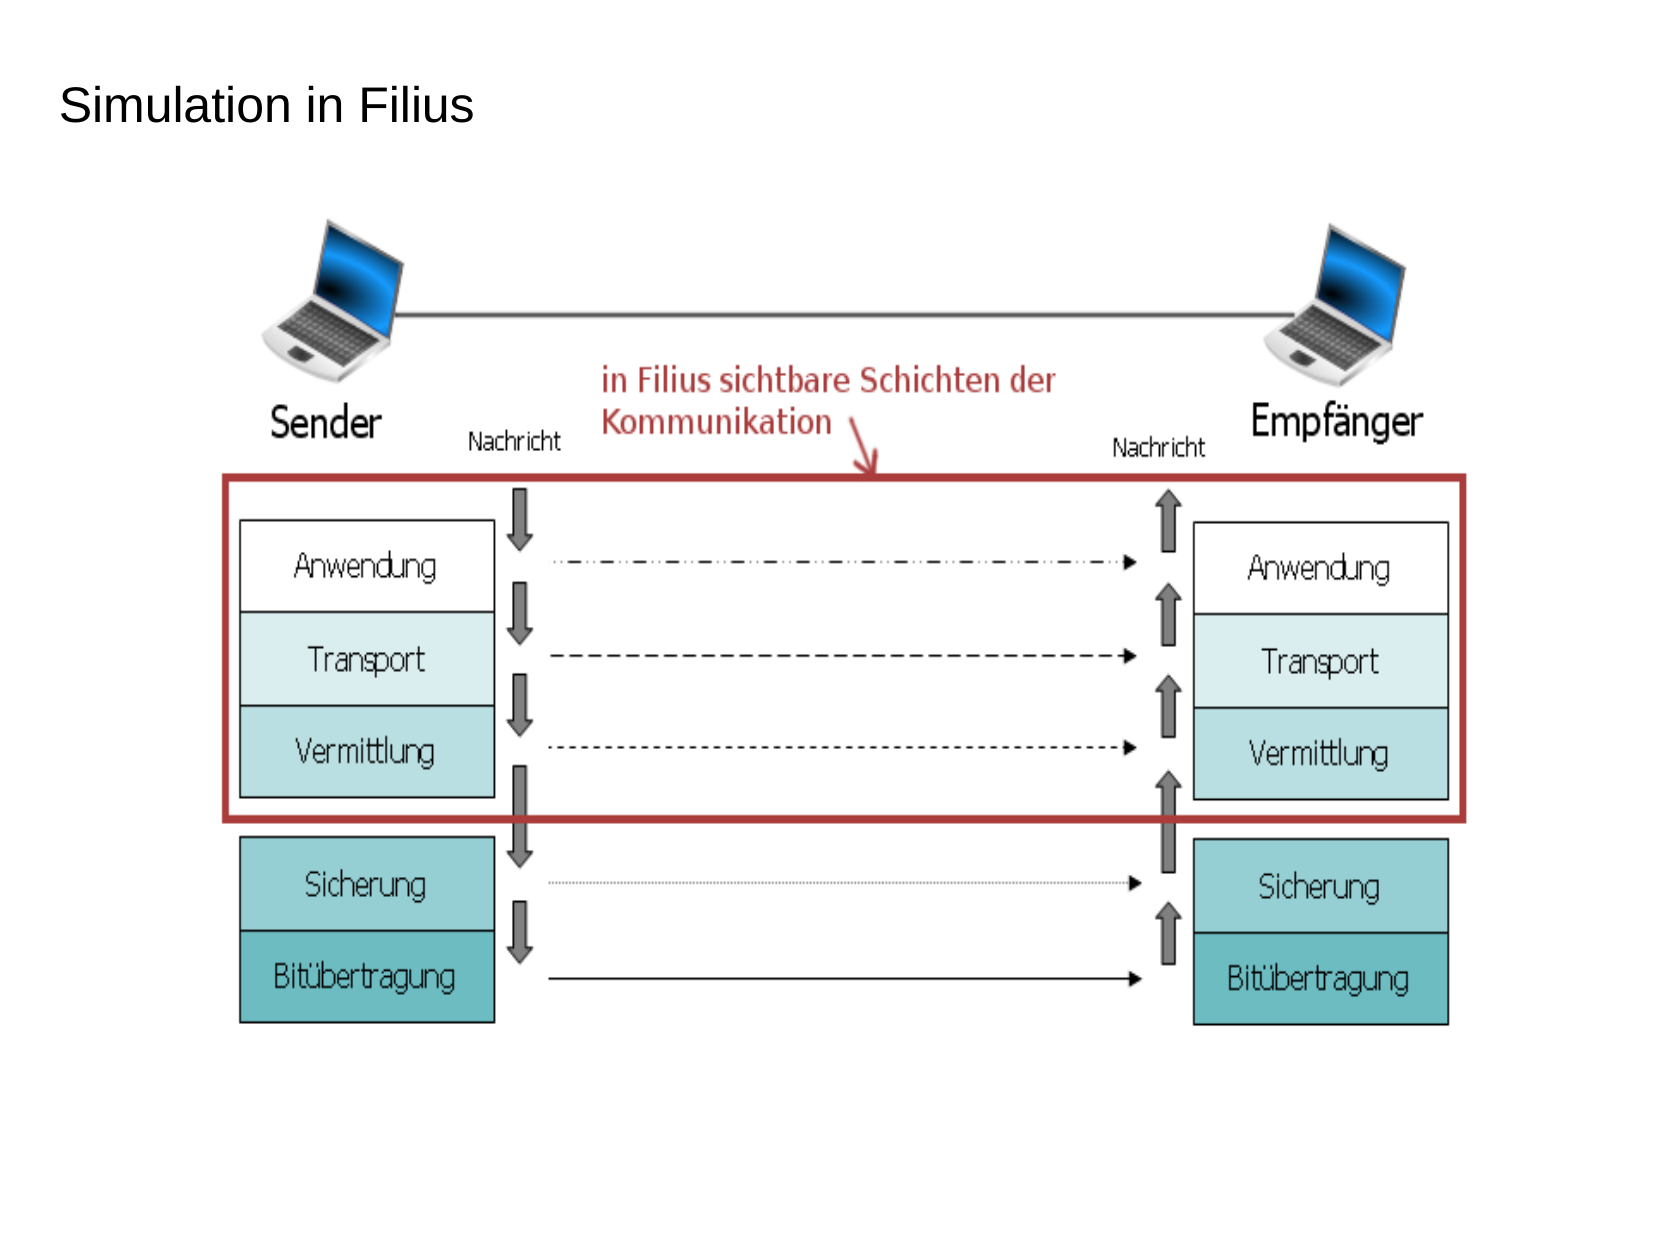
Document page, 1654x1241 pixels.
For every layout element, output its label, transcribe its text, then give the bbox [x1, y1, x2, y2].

picture [188, 201, 1501, 1049]
title Simulation in Filius [59, 59, 1548, 153]
